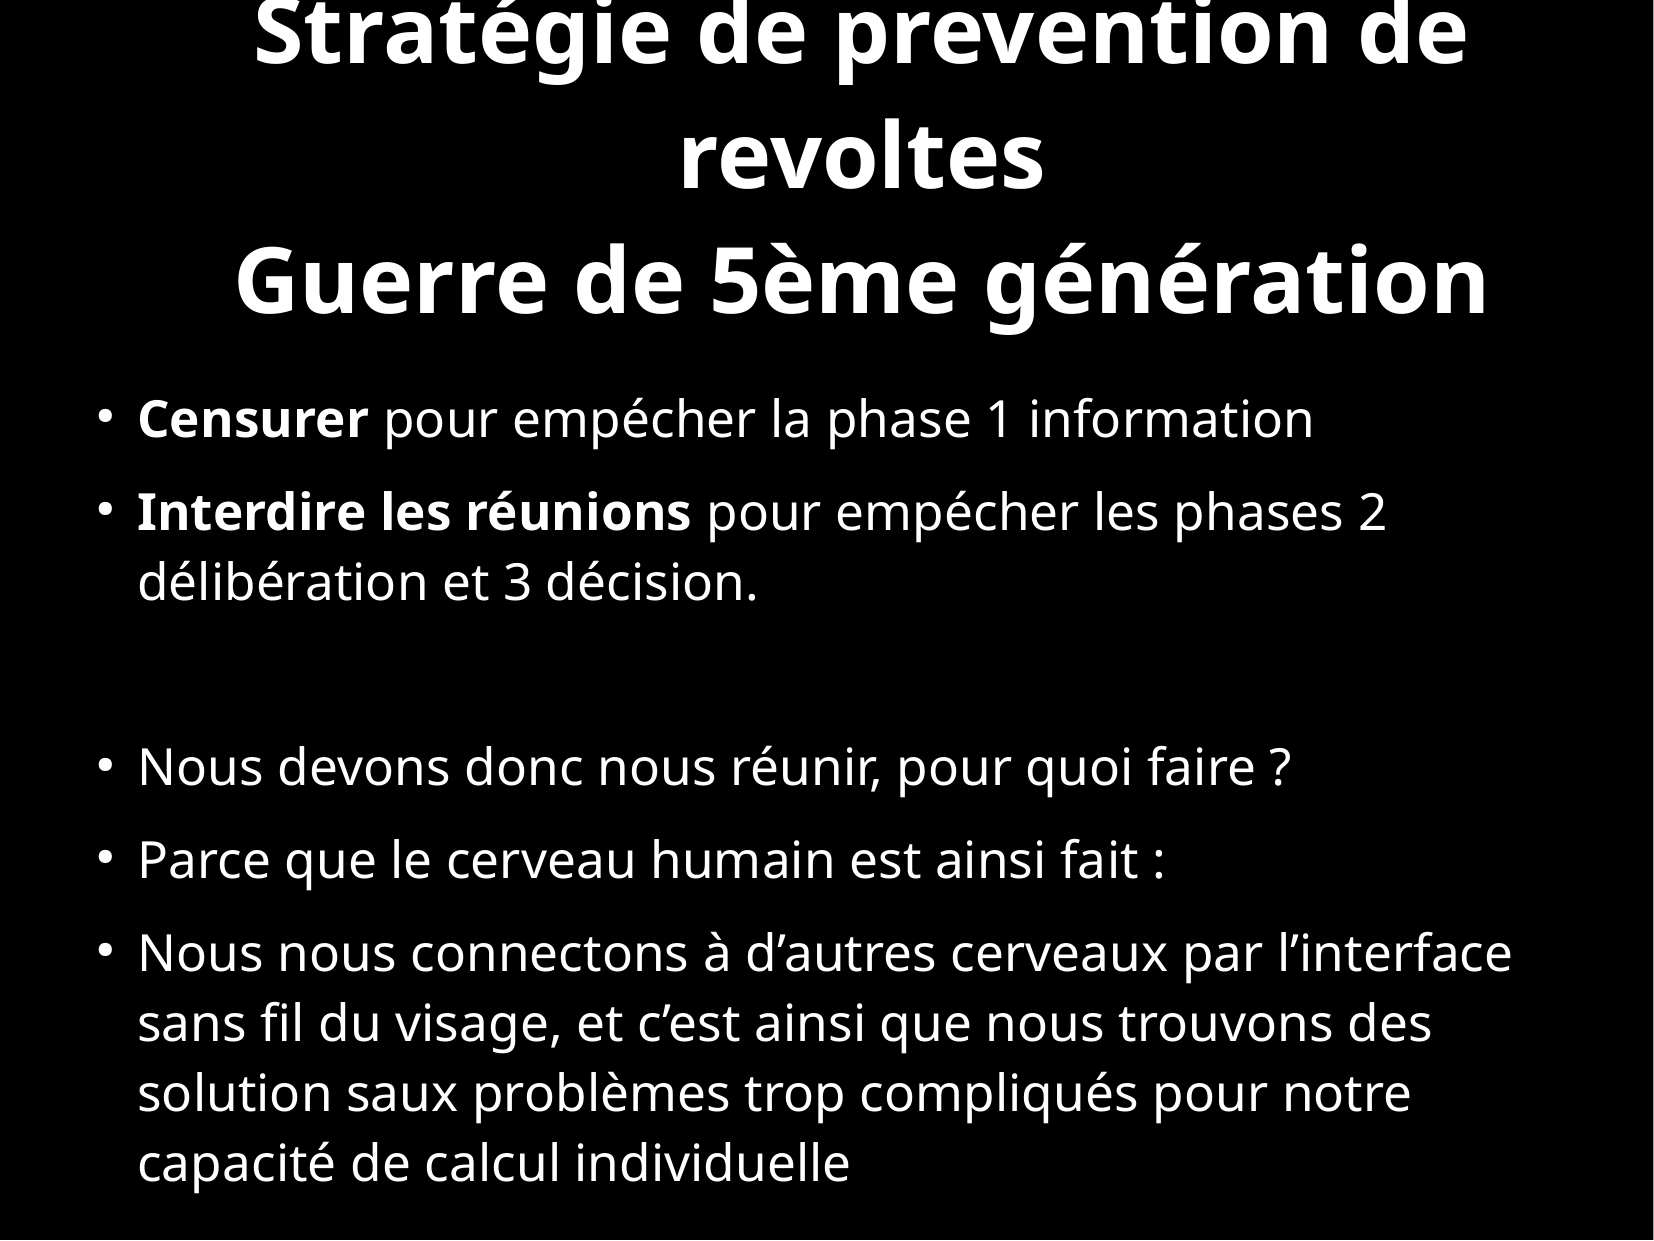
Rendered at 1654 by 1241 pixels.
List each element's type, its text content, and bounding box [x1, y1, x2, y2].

title Stratégie de prevention de revoltes Guerre de 5ème génération [82, 15, 1571, 290]
list Censurer pour empécher la phase 1 information Interdire les réunions pour empécher les phases 2 délibération et 3 décision. Nous devons donc nous réunir, pour quoi faire ? Parce que le cerveau humain est ainsi fait : Nous nous connectons à d’autres cerveaux par l’interface sans fil du visage, et c’est ainsi que nous trouvons des solution saux problèmes trop compliqués pour notre capacité de calcul individuelle [82, 290, 1571, 1205]
